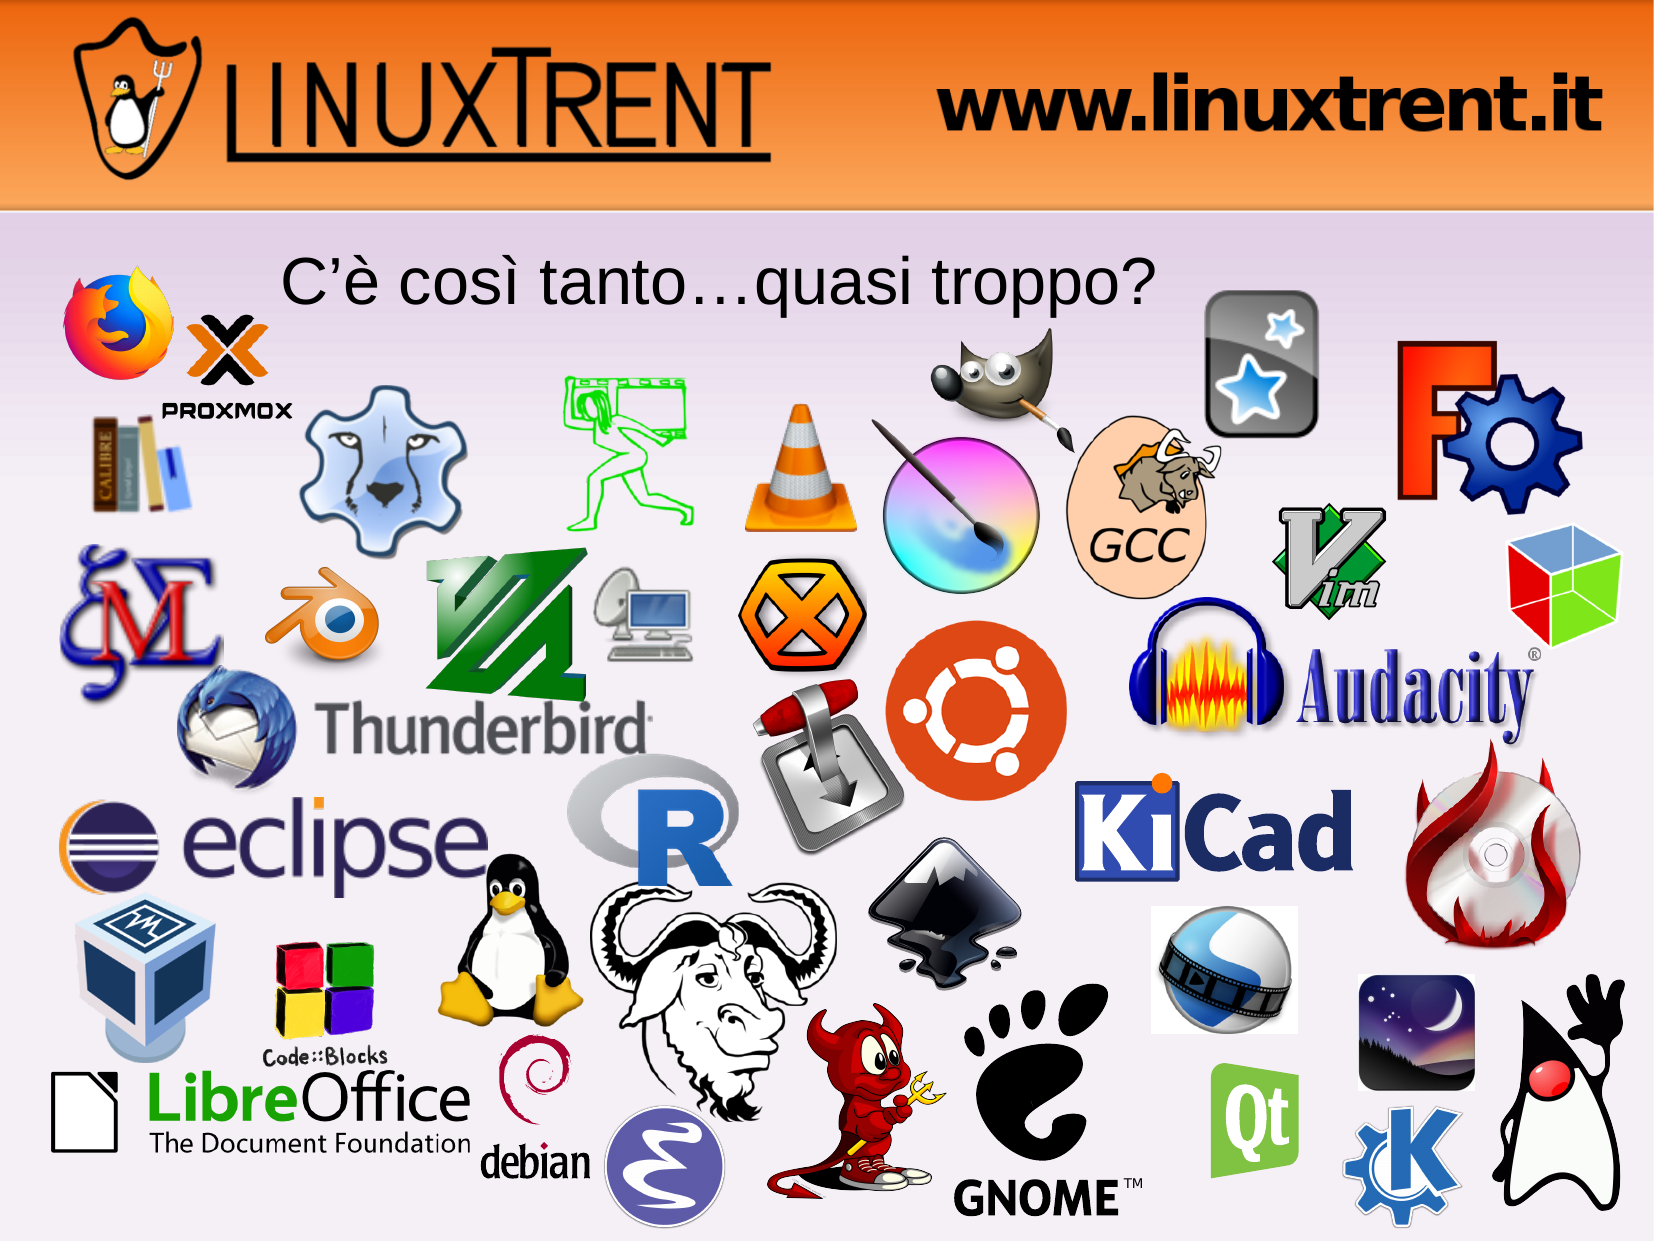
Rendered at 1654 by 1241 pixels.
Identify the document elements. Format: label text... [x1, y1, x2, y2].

text_box C’è così tanto…quasi troppo? [265, 236, 1329, 326]
picture [0, 0, 1654, 1241]
